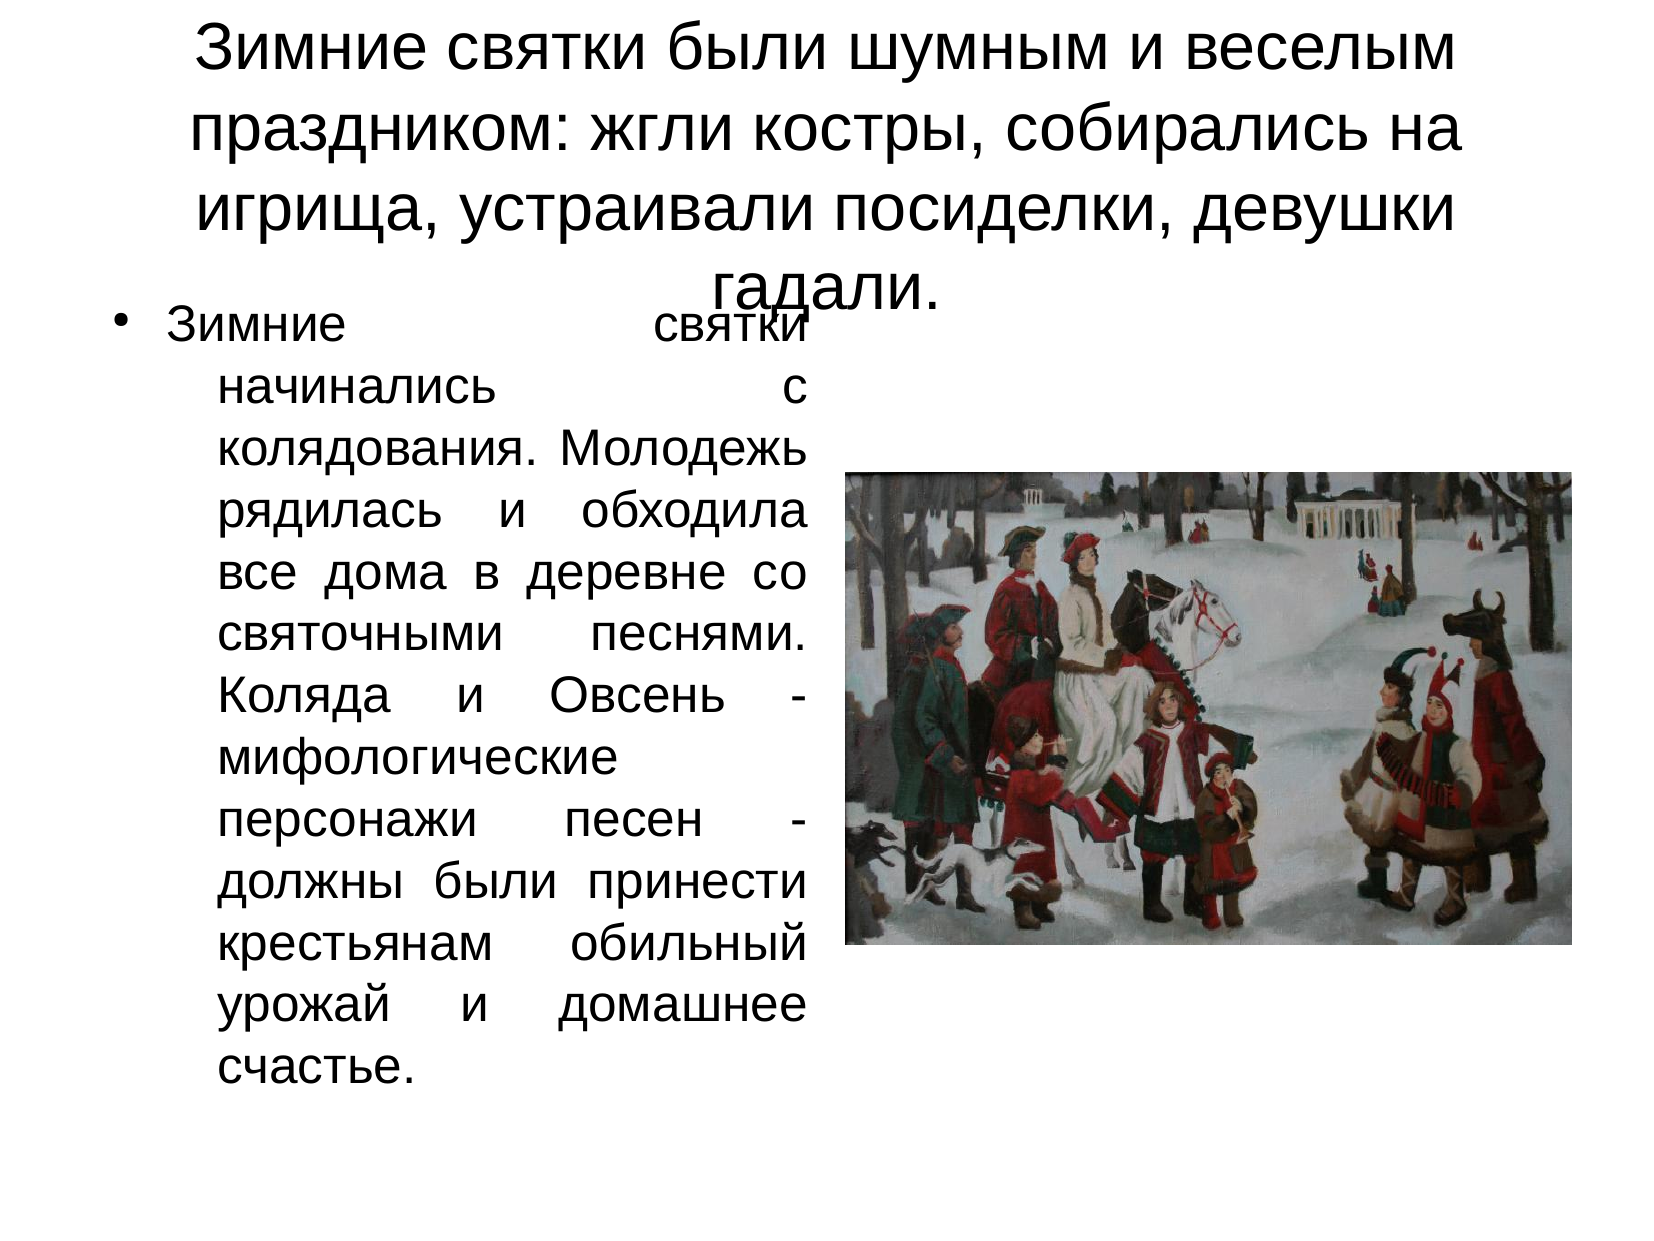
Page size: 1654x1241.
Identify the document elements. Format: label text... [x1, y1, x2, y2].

picture [845, 472, 1572, 945]
title Зимние святки были шумным и веселым праздником: жгли костры, собирались на игрища, устраивали посиделки, девушки гадали. [82, 3, 1571, 303]
list Зимние святки начинались с колядования. Молодежь рядилась и обходила все дома в деревне со святочными песнями. Коляда и Овсень - мифологические персонажи песен - должны были принести крестьянам обильный урожай и домашнее счастье. [82, 290, 809, 1109]
